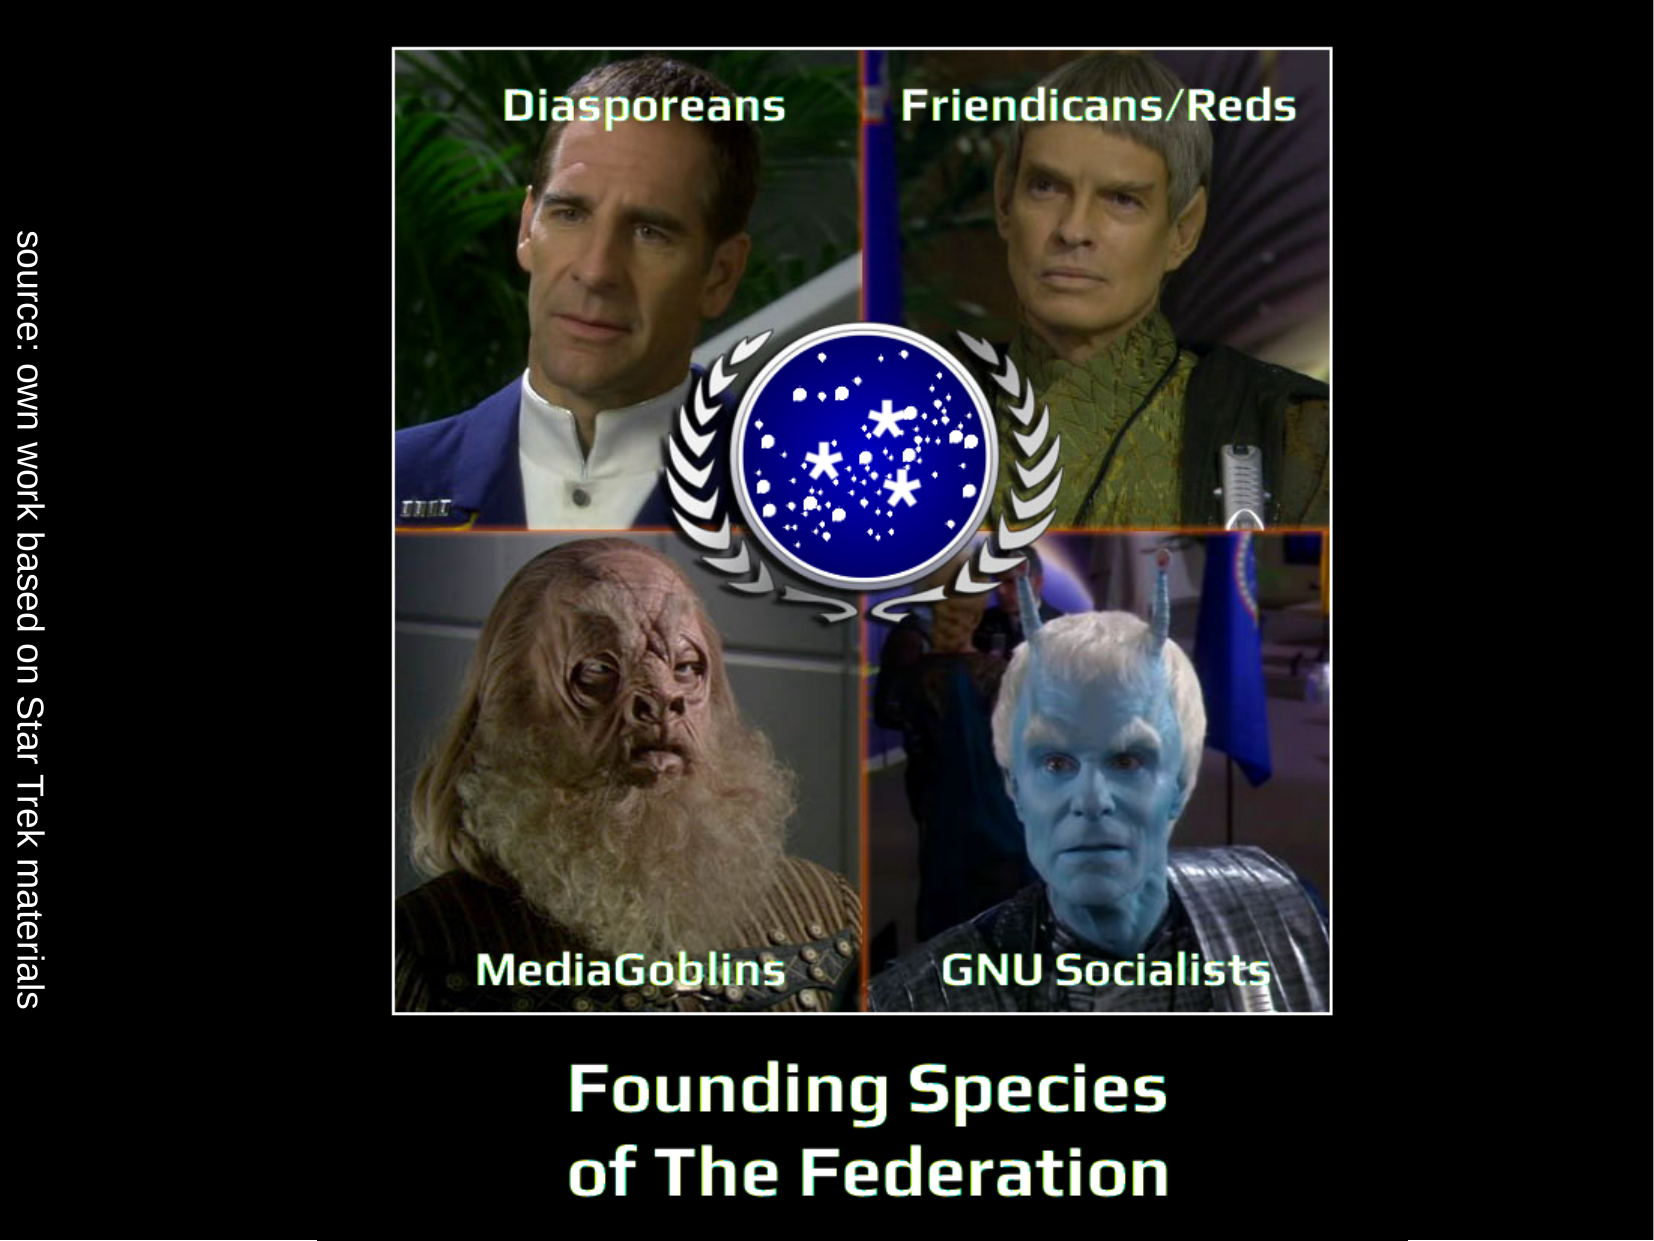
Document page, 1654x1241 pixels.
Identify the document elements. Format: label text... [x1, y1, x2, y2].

picture [317, 0, 1408, 1241]
text_box source: own work based on Star Trek materials [2, 168, 60, 1072]
